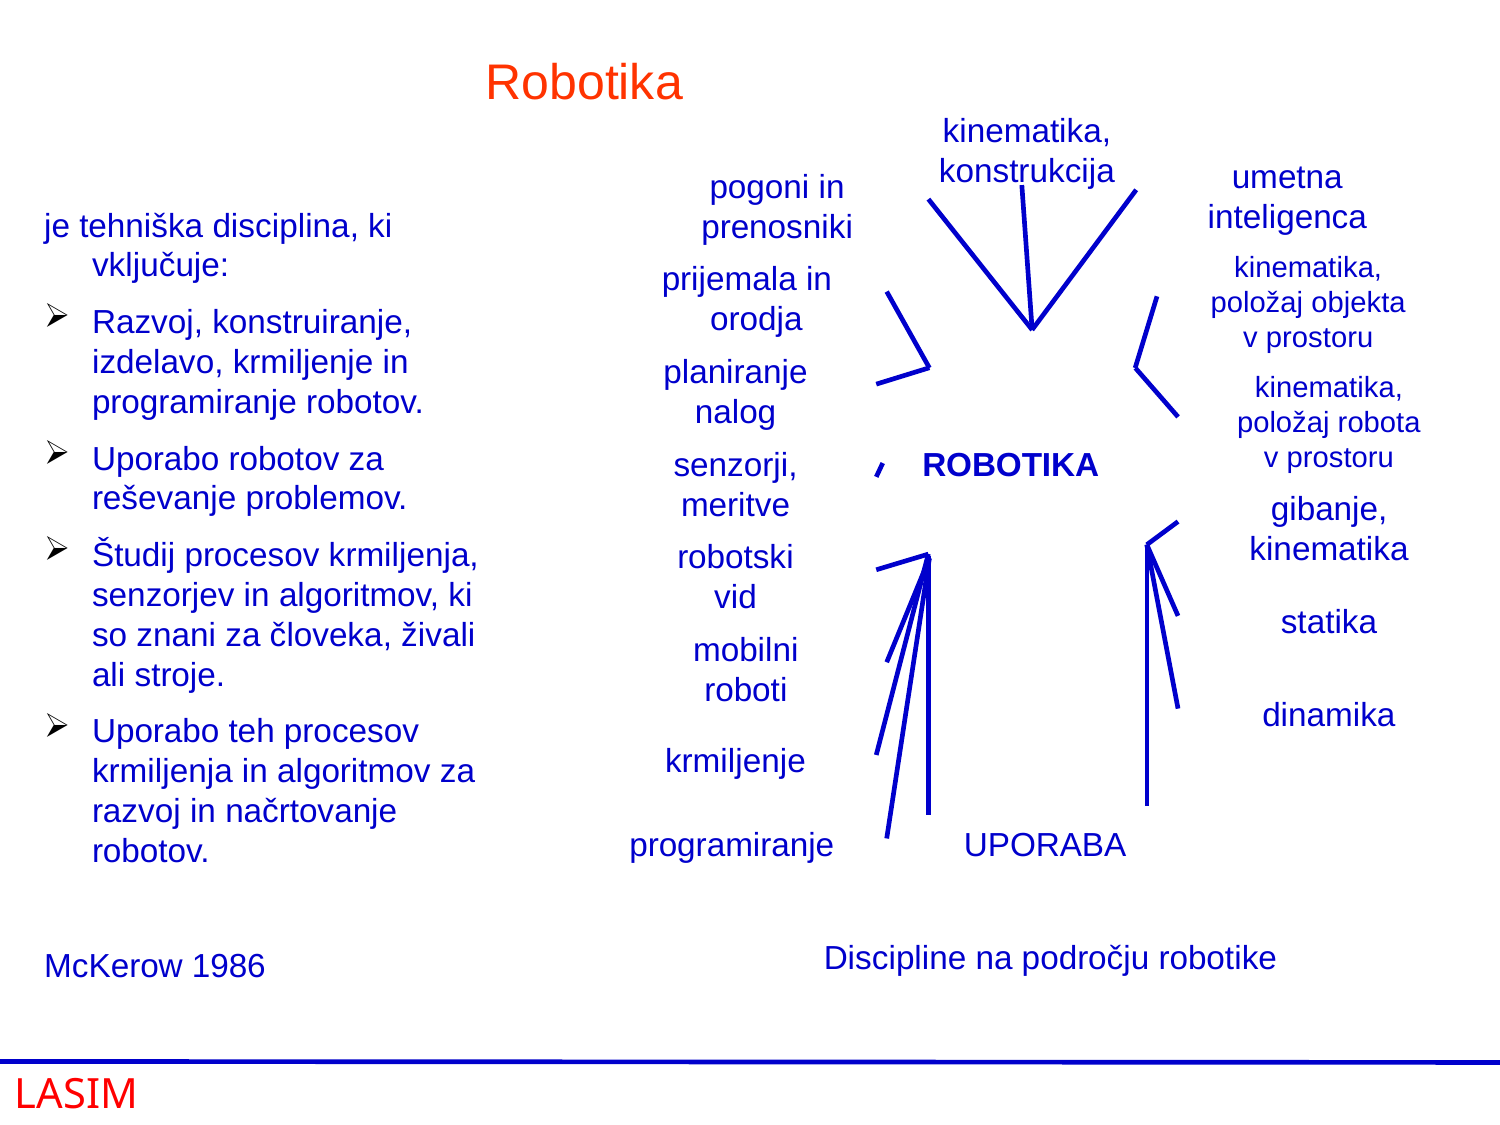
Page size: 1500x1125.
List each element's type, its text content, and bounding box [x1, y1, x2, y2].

text_box prijemala in orodja [647, 249, 866, 345]
text_box planiranje nalog [626, 342, 845, 435]
text_box Robotika [53, 42, 1116, 118]
text_box mobilni roboti [636, 620, 856, 716]
text_box gibanje, kinematika [1219, 479, 1439, 575]
text_box umetna inteligenca [1178, 148, 1397, 240]
text_box UPORABA [949, 815, 1168, 871]
text_box senzorji, meritve [626, 435, 845, 528]
text_box statika [1219, 592, 1439, 648]
text_box krmiljenje [626, 731, 845, 787]
text_box kinematika, položaj robota v prostoru [1198, 361, 1460, 481]
text_box robotski vid [626, 528, 845, 623]
text_box programiranje [608, 815, 856, 871]
text_box je tehniška disciplina, ki vključuje: Razvoj, konstruiranje, izdelavo, krmiljenje in programiranje robotov. Uporabo robotov za reševanje problemov. Študij procesov krmiljenja, senzorjev in algoritmov, ki so znani za človeka, živali ali stroje. Uporabo teh procesov krmiljenja in algoritmov za razvoj in načrtovanje robotov. McKerow 1986 [29, 196, 526, 992]
text_box ROBOTIKA [907, 435, 1168, 491]
text_box dinamika [1219, 685, 1439, 741]
text_box Discipline na področju robotike [809, 928, 1412, 984]
text_box kinematika, položaj objekta v prostoru [1178, 240, 1439, 361]
text_box pogoni in prenosniki [667, 157, 887, 253]
text_box kinematika, konstrukcija [917, 101, 1137, 197]
